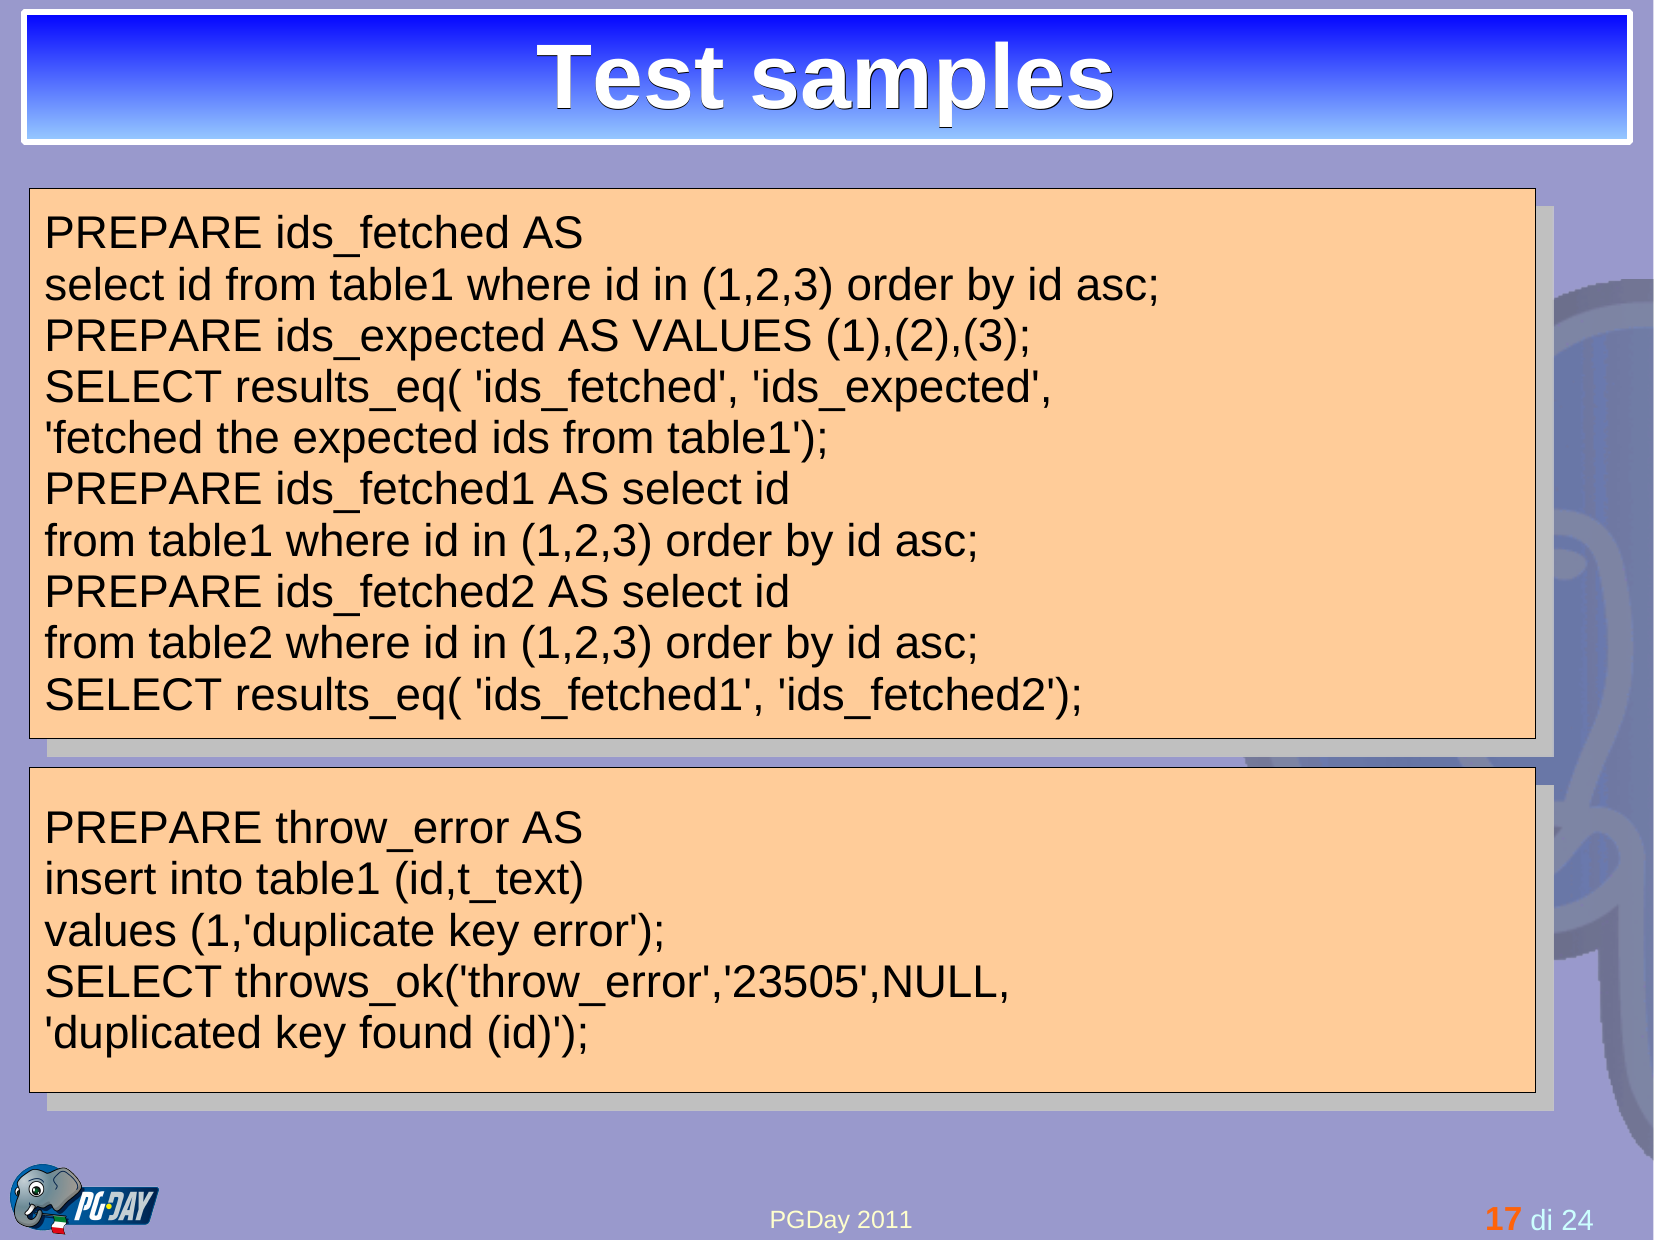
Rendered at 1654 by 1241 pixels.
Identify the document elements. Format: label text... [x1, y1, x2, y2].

picture [1191, 279, 1654, 1182]
picture [9, 1163, 160, 1236]
text_box PREPARE throw_error AS insert into table1 (id,t_text) values (1,'duplicate key error'); SELECT throws_ok('throw_error','23505',NULL, 'duplicated key found (id)'); [29, 767, 1536, 1093]
text_box PREPARE ids_fetched AS select id from table1 where id in (1,2,3) order by id asc; PREPARE ids_expected AS VALUES (1),(2),(3); SELECT results_eq( 'ids_fetched', 'ids_expected', 'fetched the expected ids from table1'); PREPARE ids_fetched1 AS select id from table1 where id in (1,2,3) order by id asc; PREPARE ids_fetched2 AS select id from table2 where id in (1,2,3) order by id asc; SELECT results_eq( 'ids_fetched1', 'ids_fetched2'); [29, 188, 1536, 739]
title Test samples [23, 11, 1630, 142]
